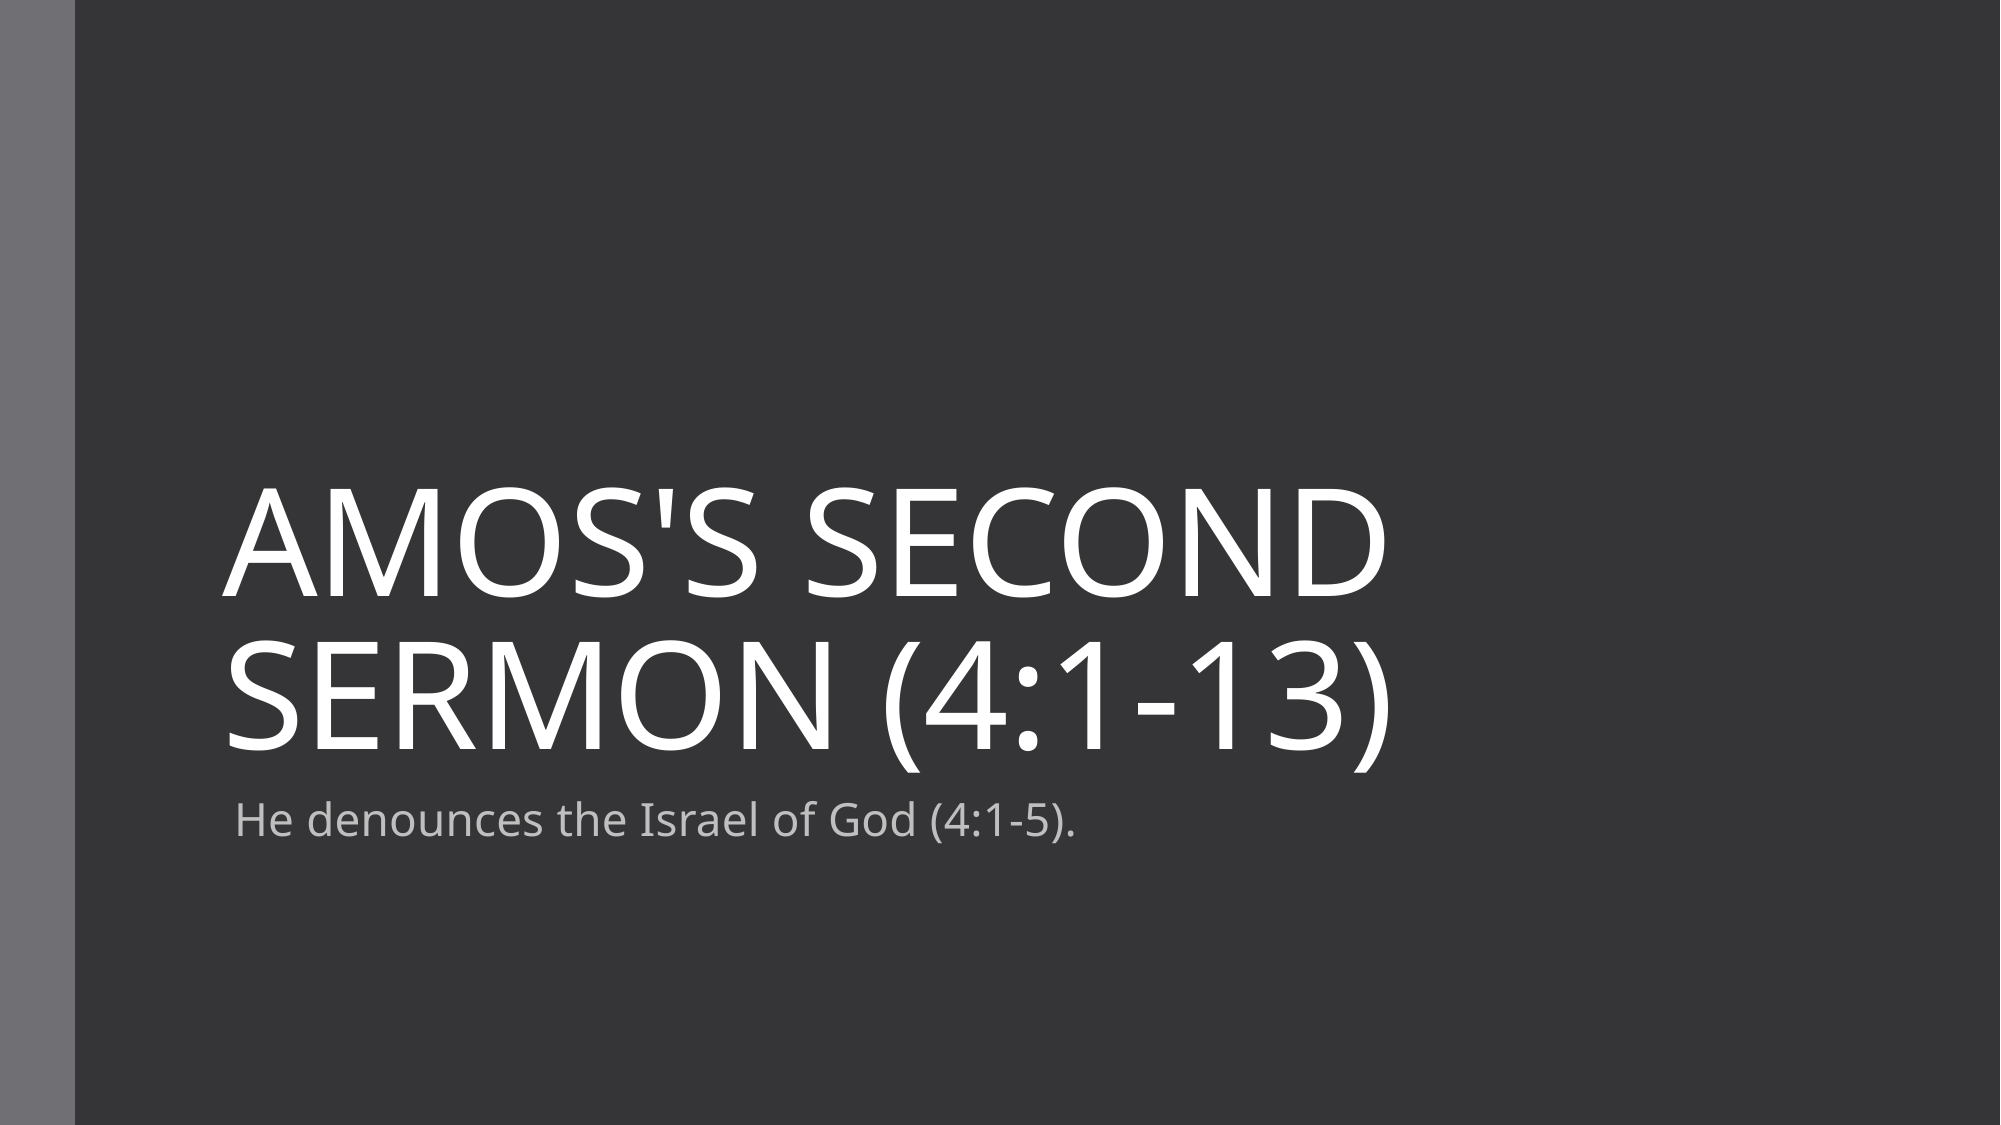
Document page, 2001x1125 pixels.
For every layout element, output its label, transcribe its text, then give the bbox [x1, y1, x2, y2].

subtitle He denounces the Israel of God (4:1-5). [206, 787, 1752, 1066]
title AMOS'S SECOND SERMON (4:1-13) [206, 124, 1752, 787]
